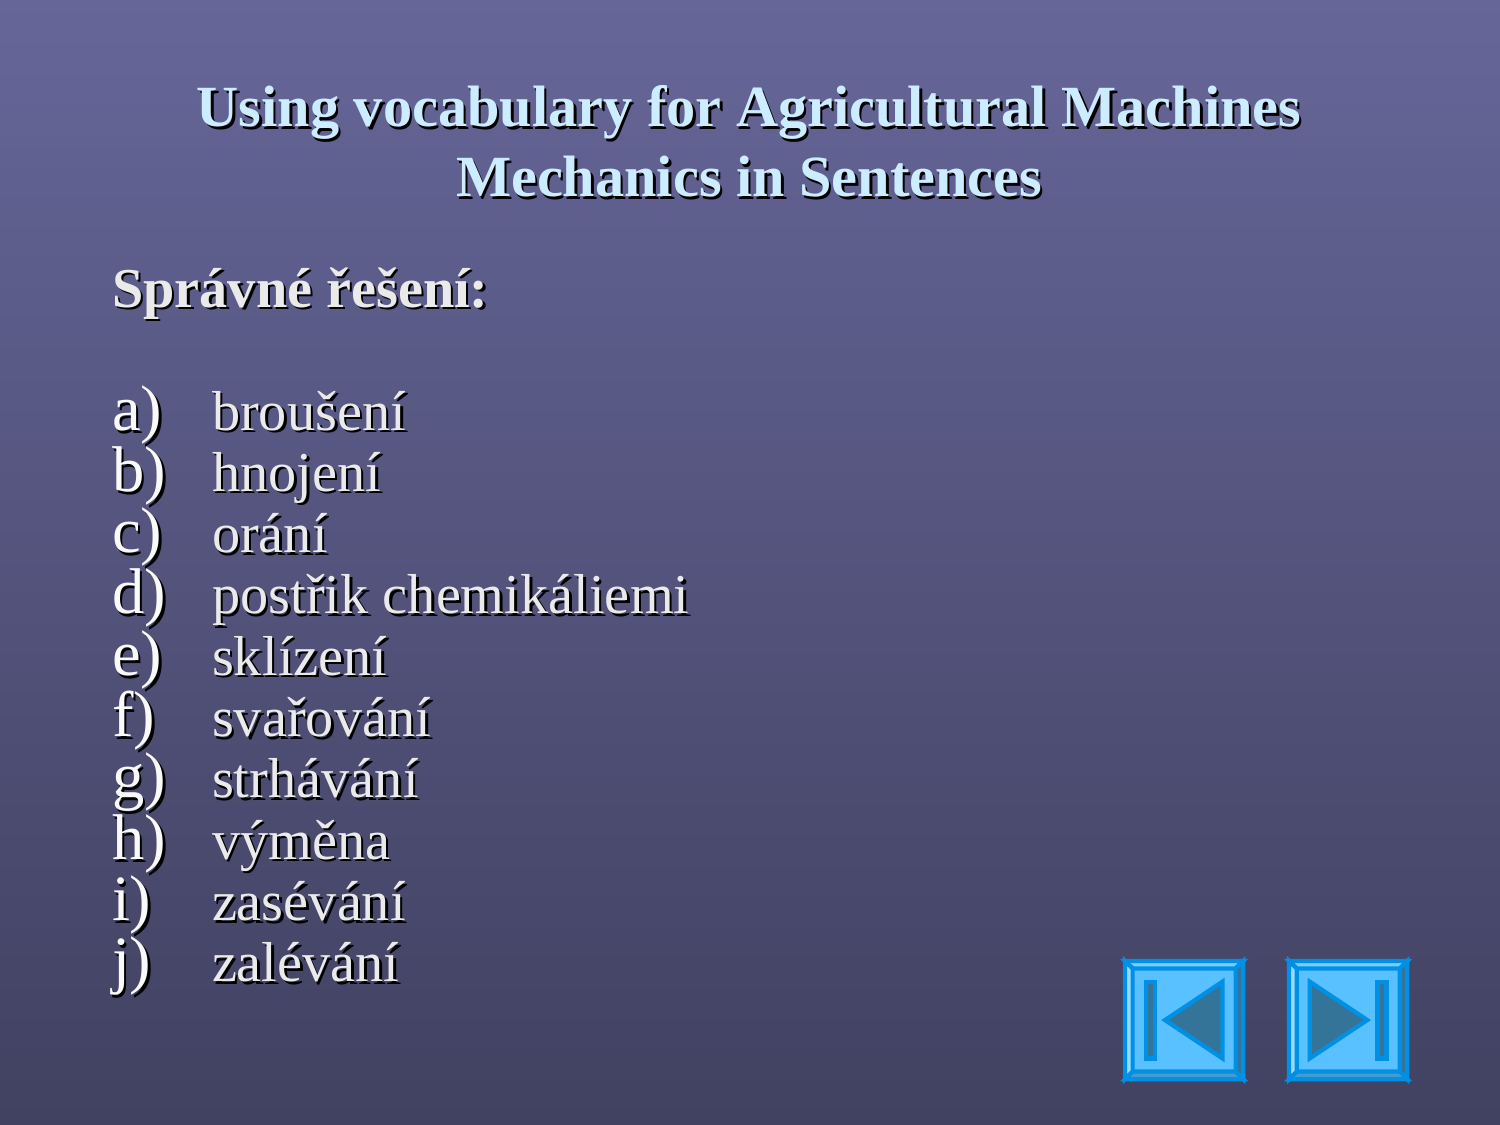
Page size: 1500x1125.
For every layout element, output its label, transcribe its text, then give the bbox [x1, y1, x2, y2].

title Using vocabulary for Agricultural Machines Mechanics in Sentences [74, 44, 1425, 233]
text_box [1126, 960, 1244, 1080]
text_box [1290, 960, 1408, 1080]
list Správné řešení: broušení hnojení orání postřik chemikáliemi sklízení svařování strhávání výměna zasévání zalévání [74, 262, 1425, 1082]
